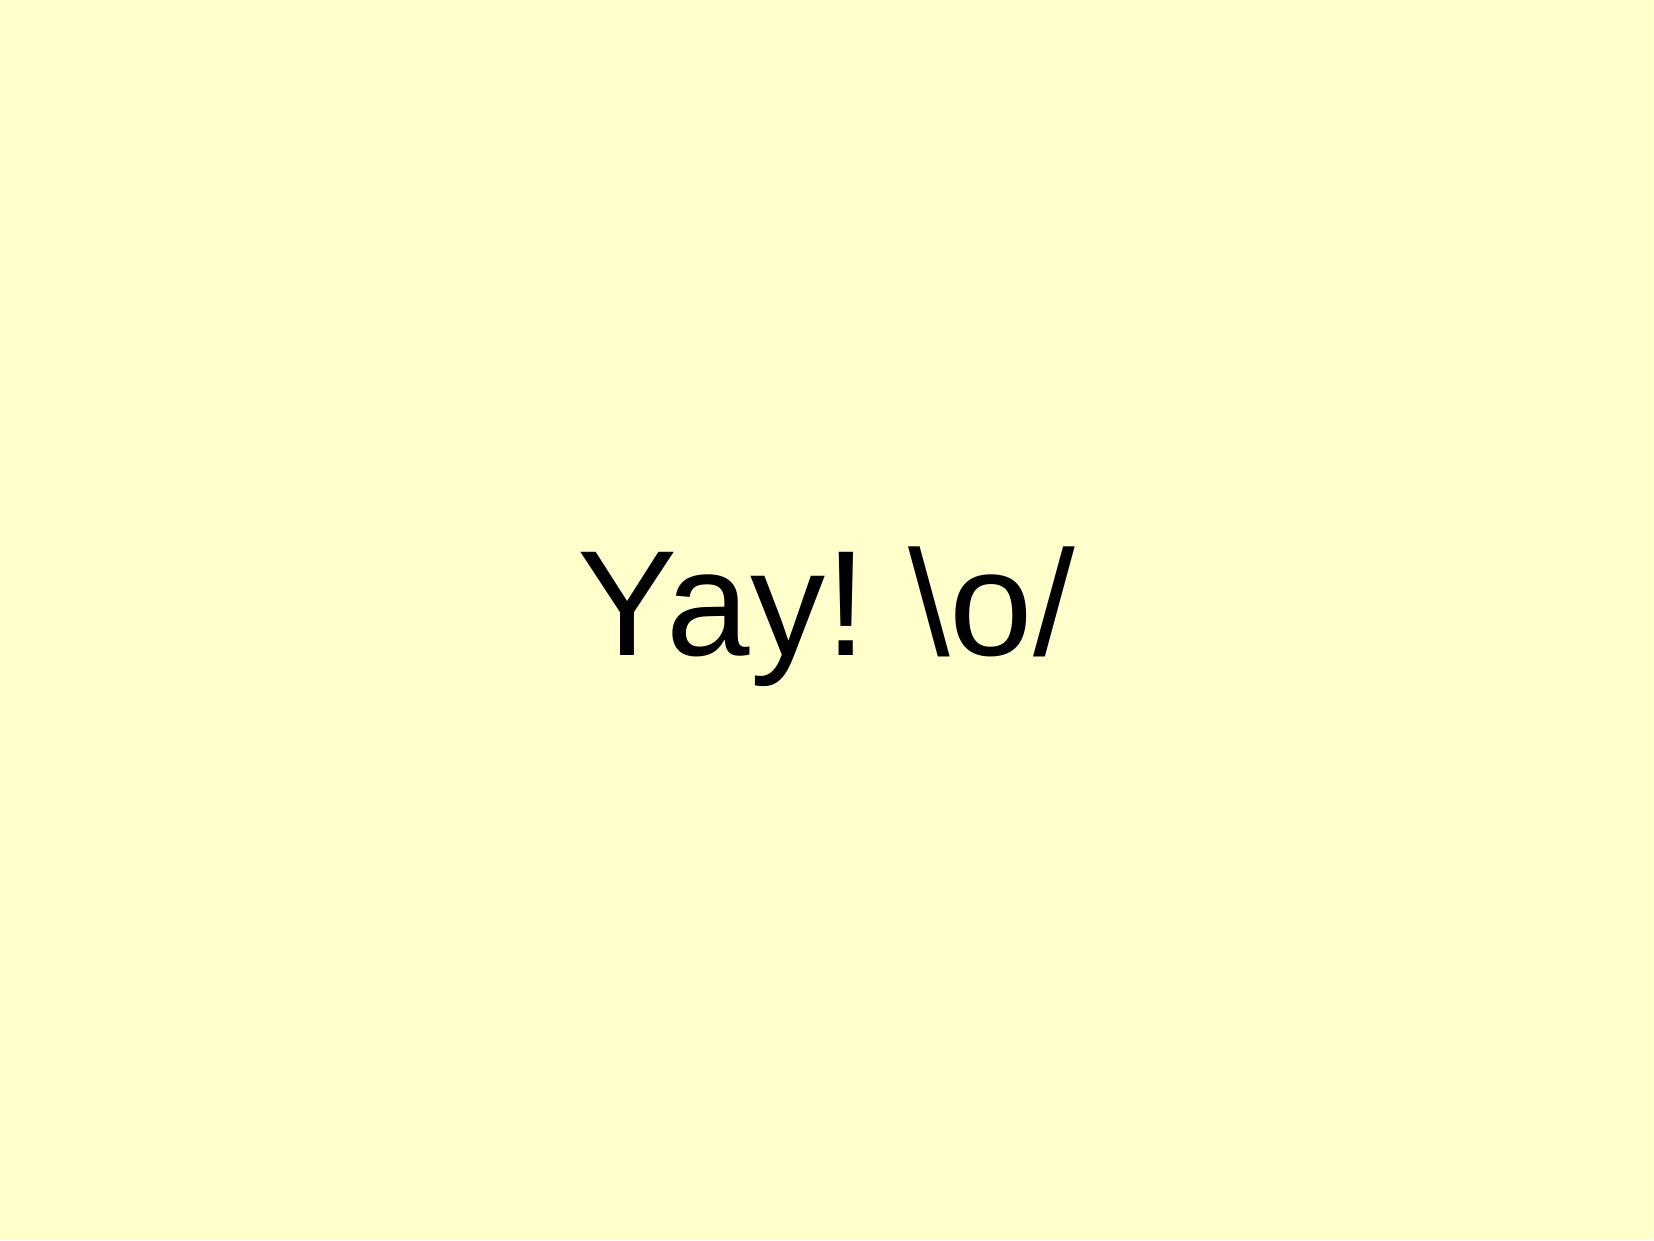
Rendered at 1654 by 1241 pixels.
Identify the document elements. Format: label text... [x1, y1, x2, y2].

title Yay! \o/ [82, 49, 1571, 1158]
